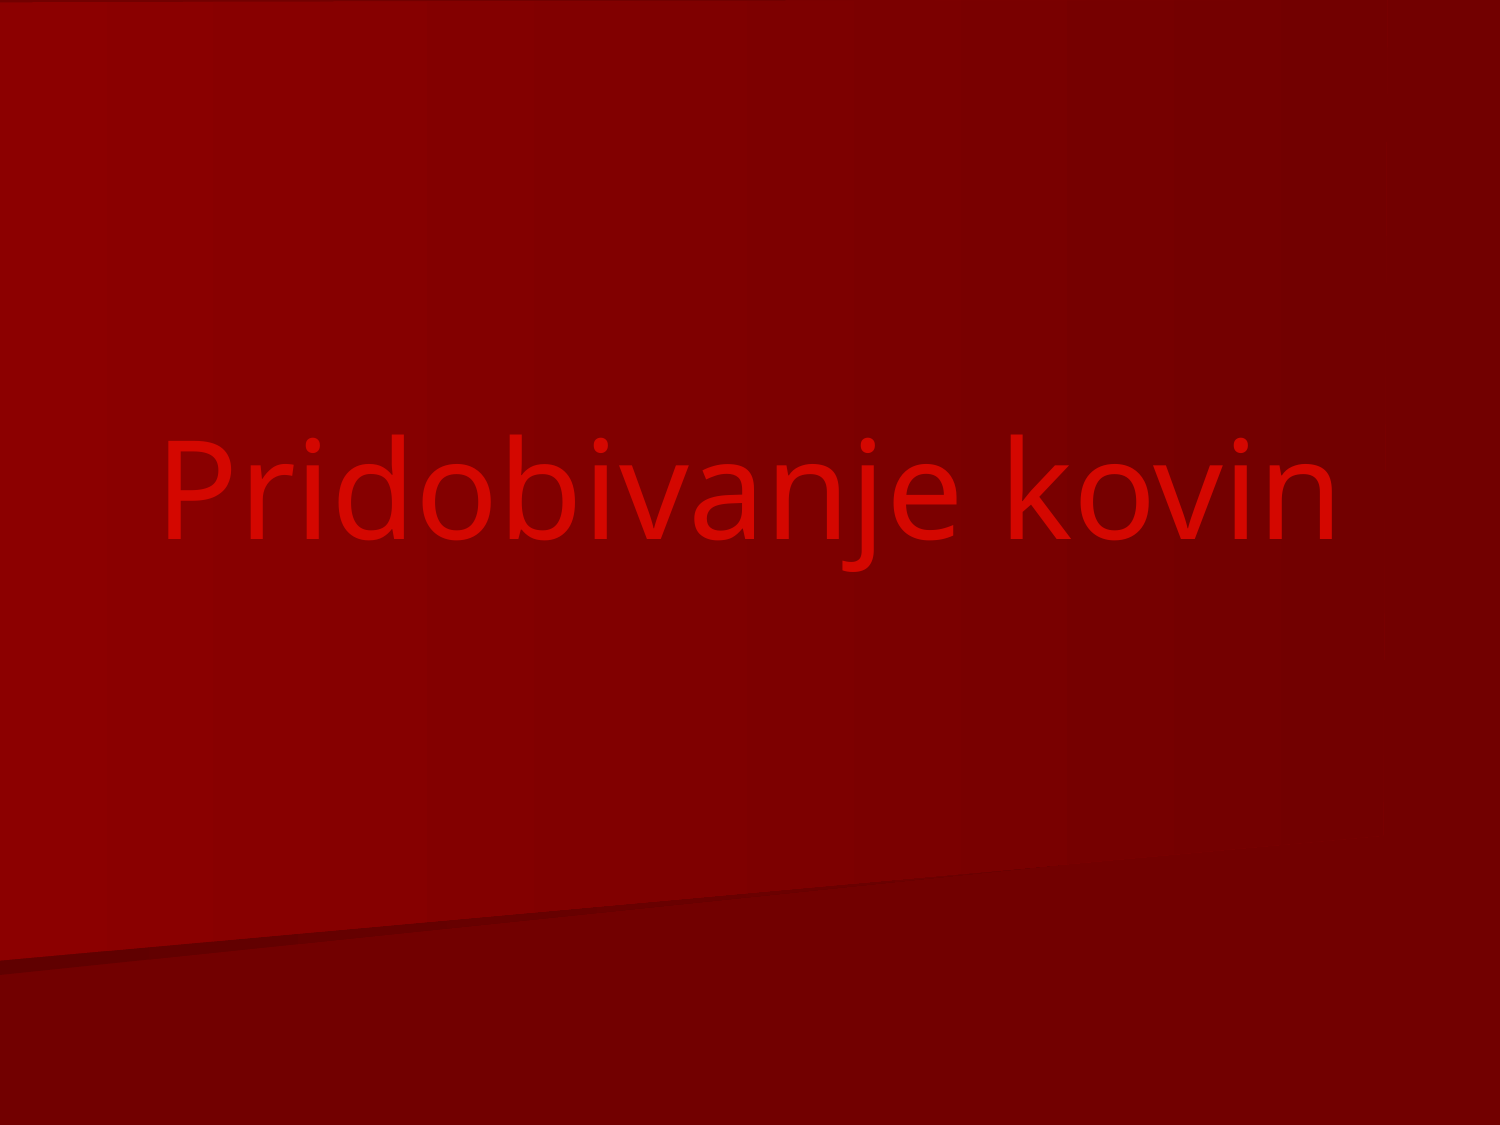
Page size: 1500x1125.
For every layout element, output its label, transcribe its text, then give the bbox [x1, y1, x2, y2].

title Pridobivanje kovin [112, 290, 1388, 575]
